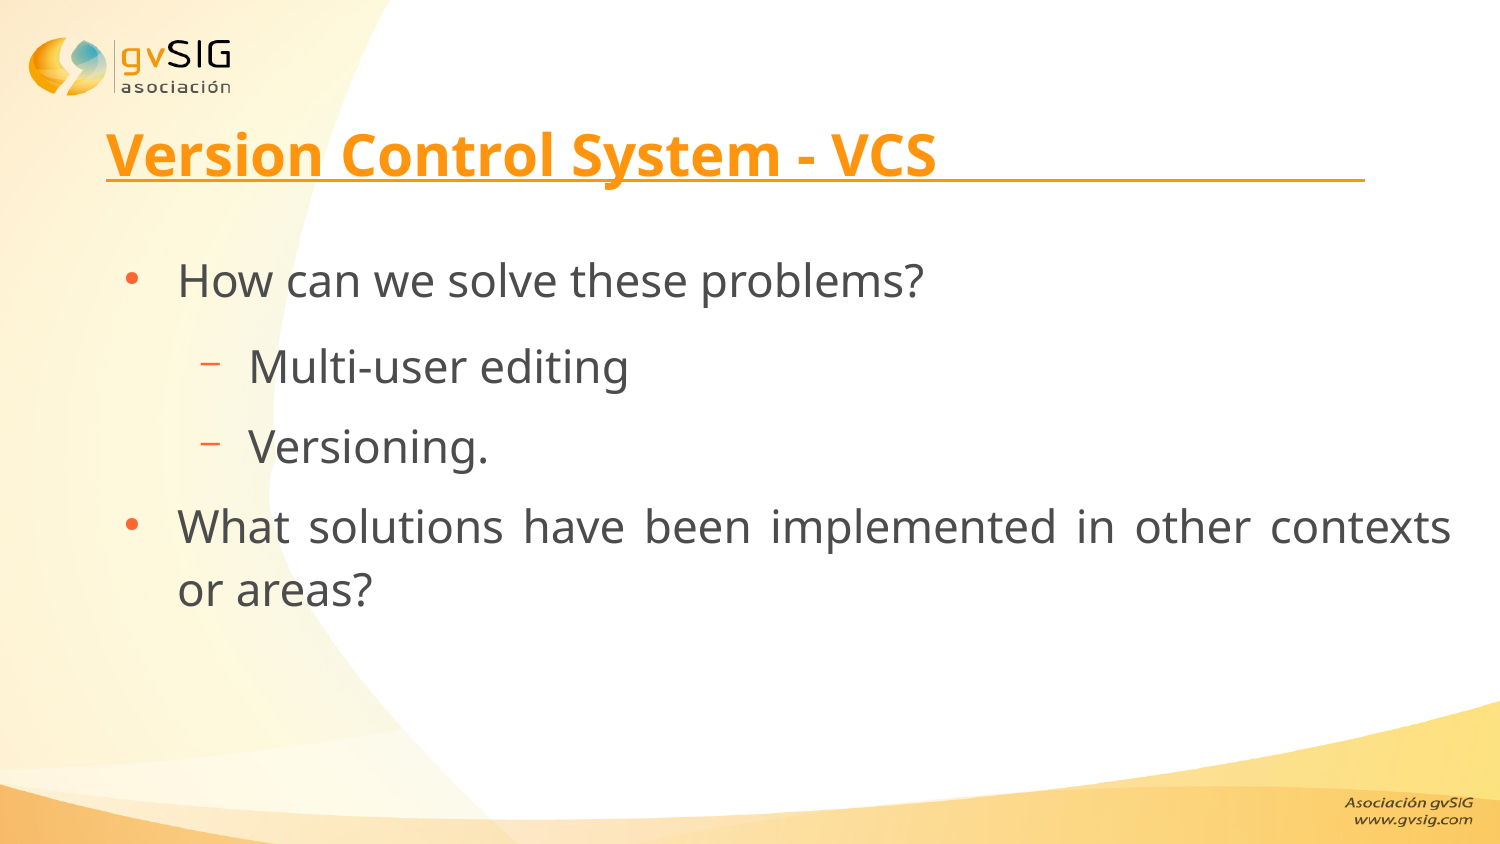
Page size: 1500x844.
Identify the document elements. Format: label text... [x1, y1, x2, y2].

picture [0, 0, 1500, 844]
list How can we solve these problems? Multi-user editing Versioning. What solutions have been implemented in other contexts or areas? [35, 248, 1453, 652]
title Version Control System - VCS [106, 115, 1457, 193]
